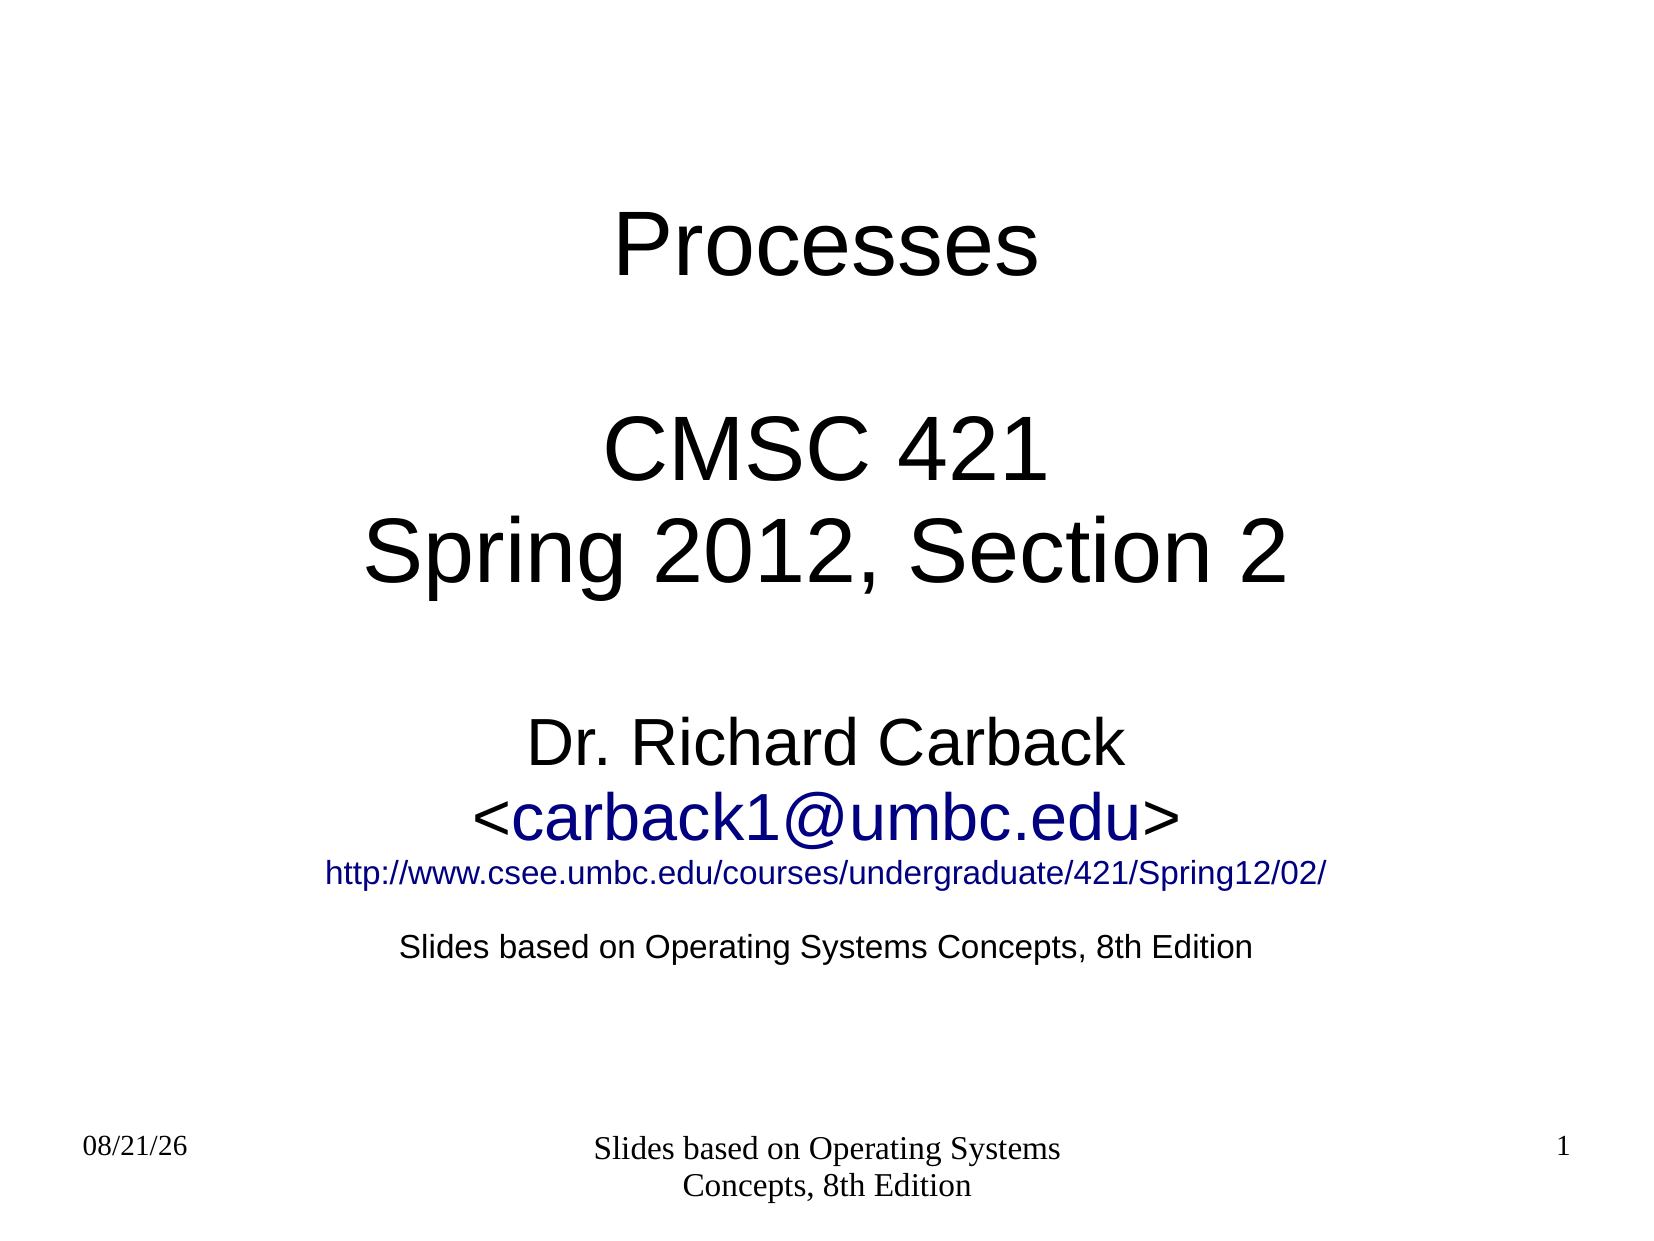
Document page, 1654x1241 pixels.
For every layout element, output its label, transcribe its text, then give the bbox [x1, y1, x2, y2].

subtitle Processes CMSC 421 Spring 2012, Section 2 Dr. Richard Carback <carback1@umbc.edu> http://www.csee.umbc.edu/courses/undergraduate/421/Spring12/02/ Slides based on Operating Systems Concepts, 8th Edition [82, 49, 1571, 1109]
